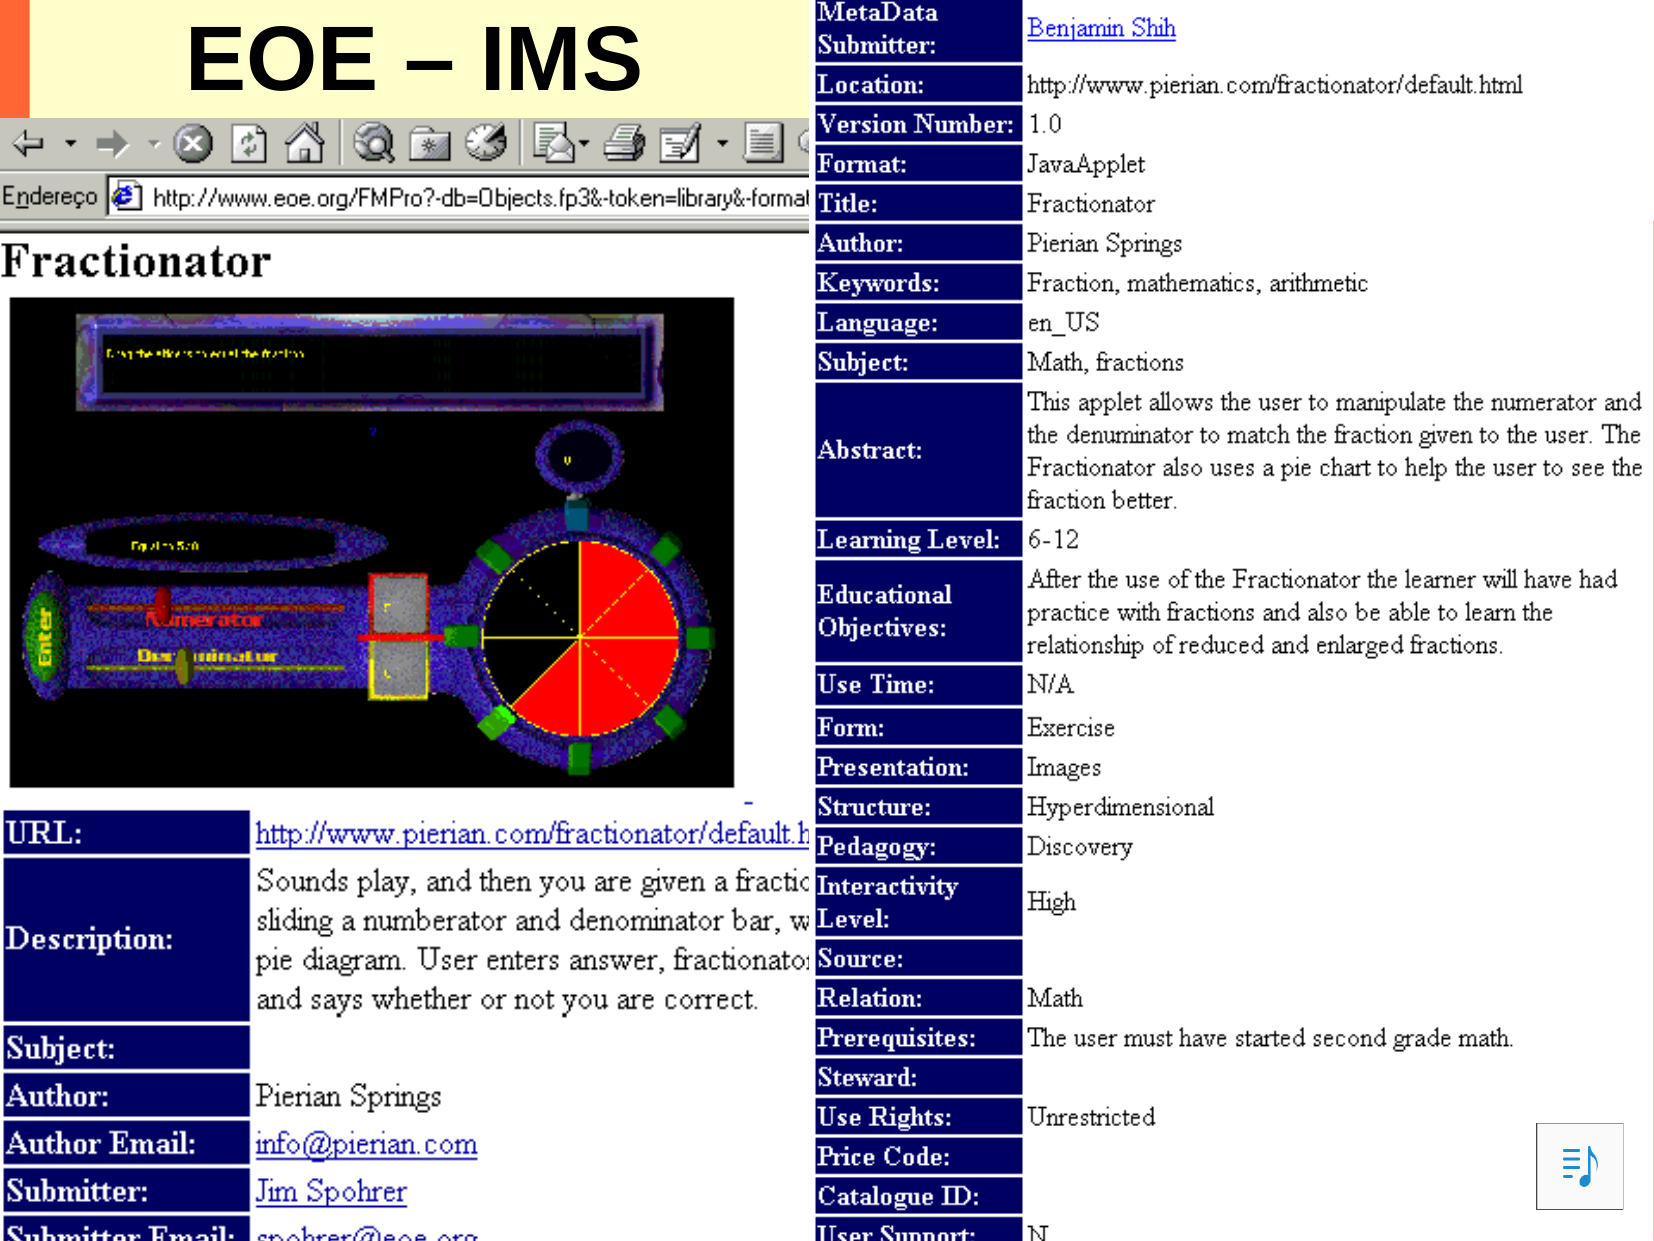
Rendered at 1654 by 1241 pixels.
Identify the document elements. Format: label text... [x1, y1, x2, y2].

text_box [1535, 1122, 1625, 1211]
picture [0, 0, 1654, 1241]
title EOE – IMS [61, 0, 768, 118]
